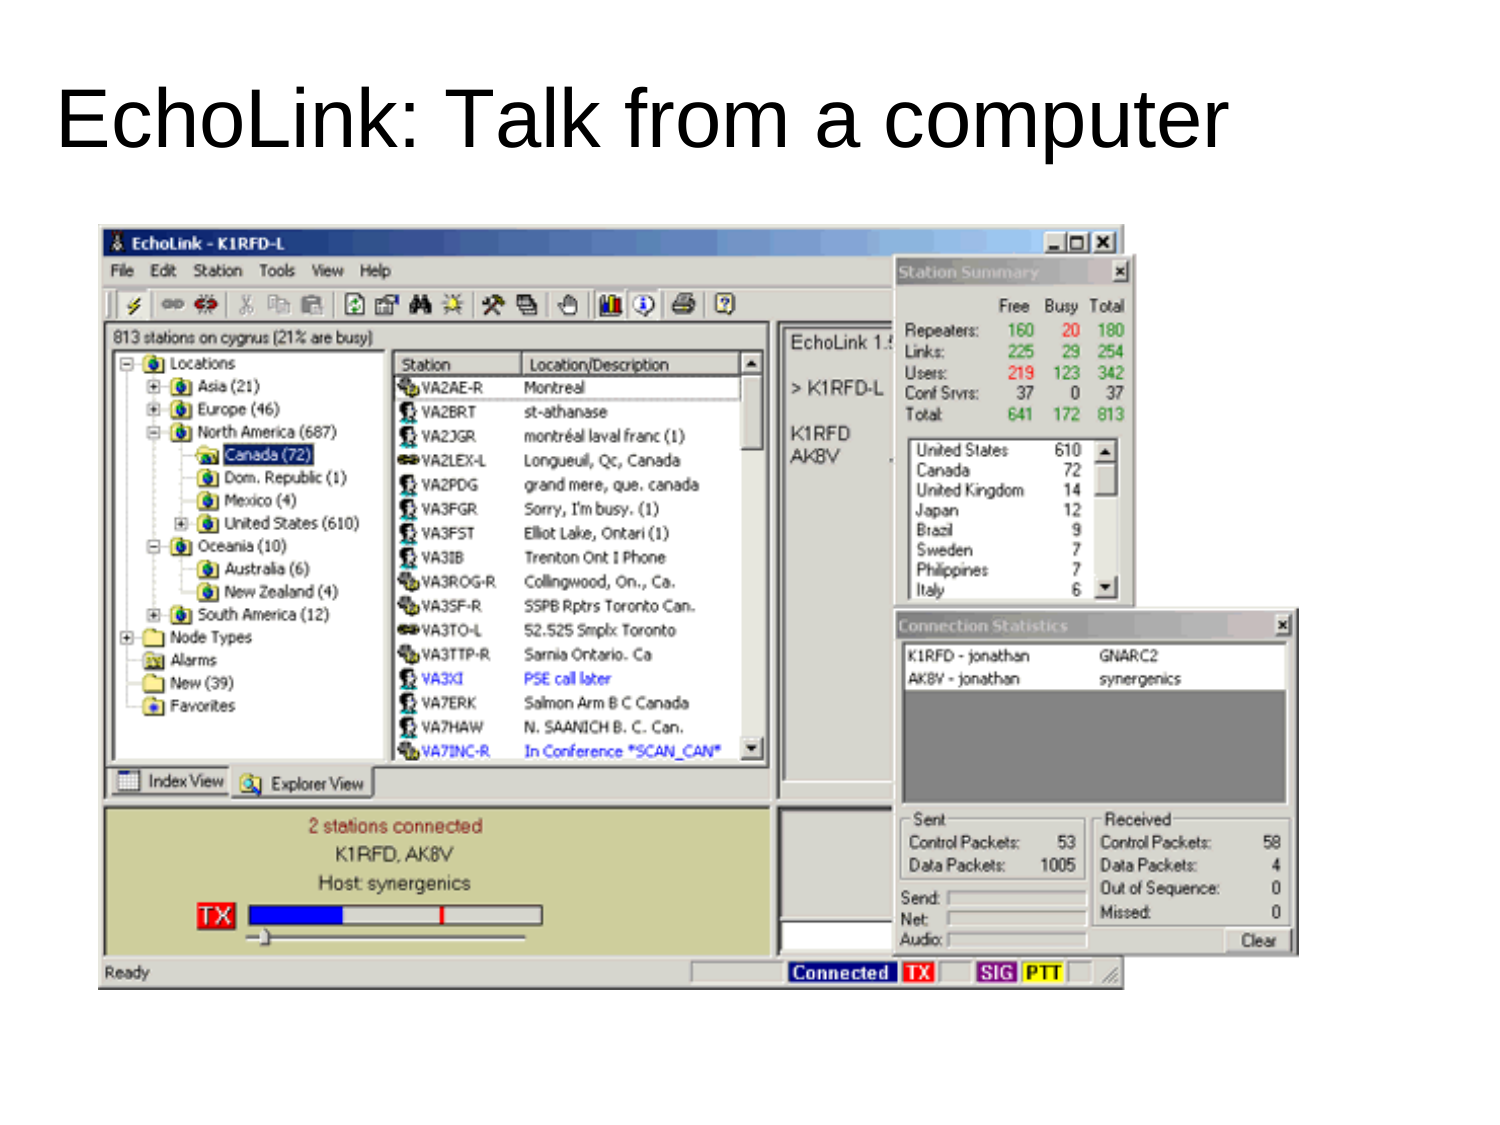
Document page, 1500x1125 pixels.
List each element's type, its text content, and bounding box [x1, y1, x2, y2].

picture [0, 0, 1500, 1125]
title EchoLink: Talk from a computer [41, 42, 1459, 186]
